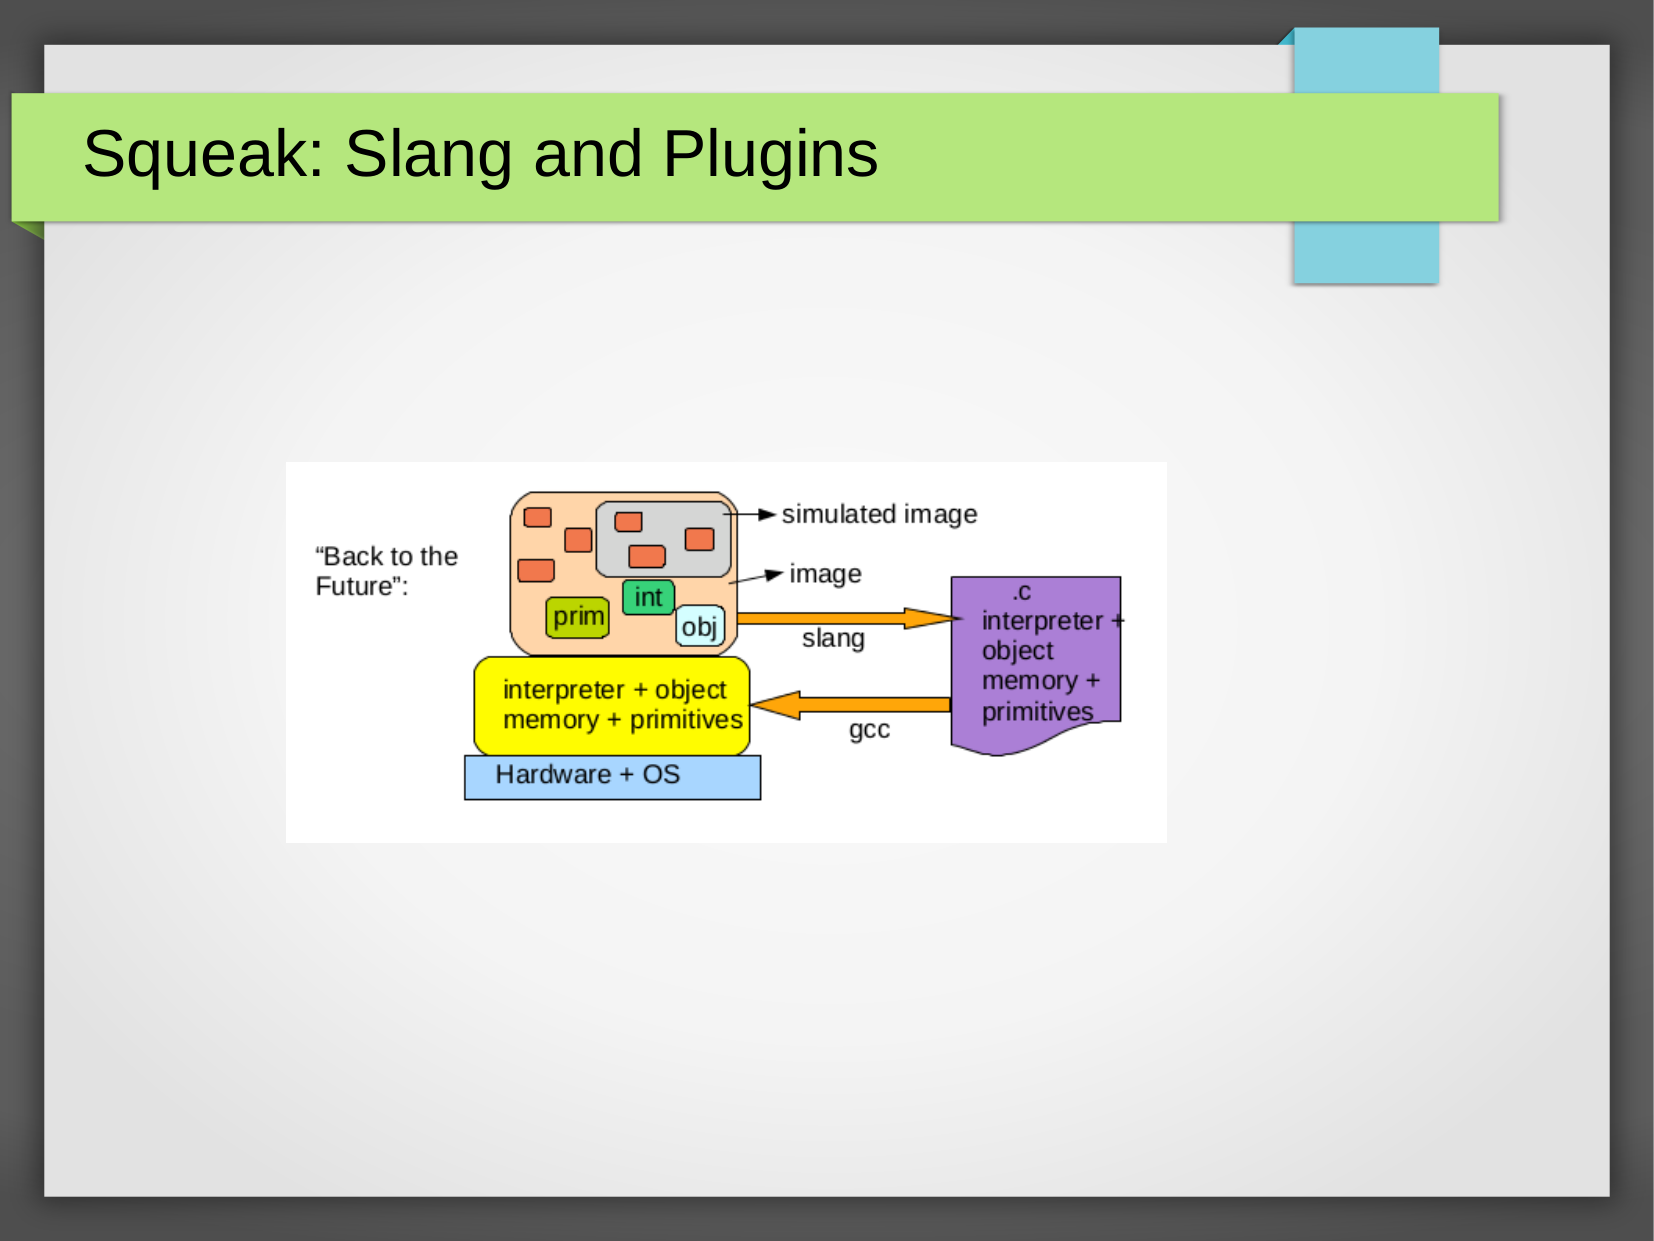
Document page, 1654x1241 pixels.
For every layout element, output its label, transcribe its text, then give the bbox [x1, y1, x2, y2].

title Squeak: Slang and Plugins [82, 94, 1264, 213]
picture [0, 0, 1654, 1241]
